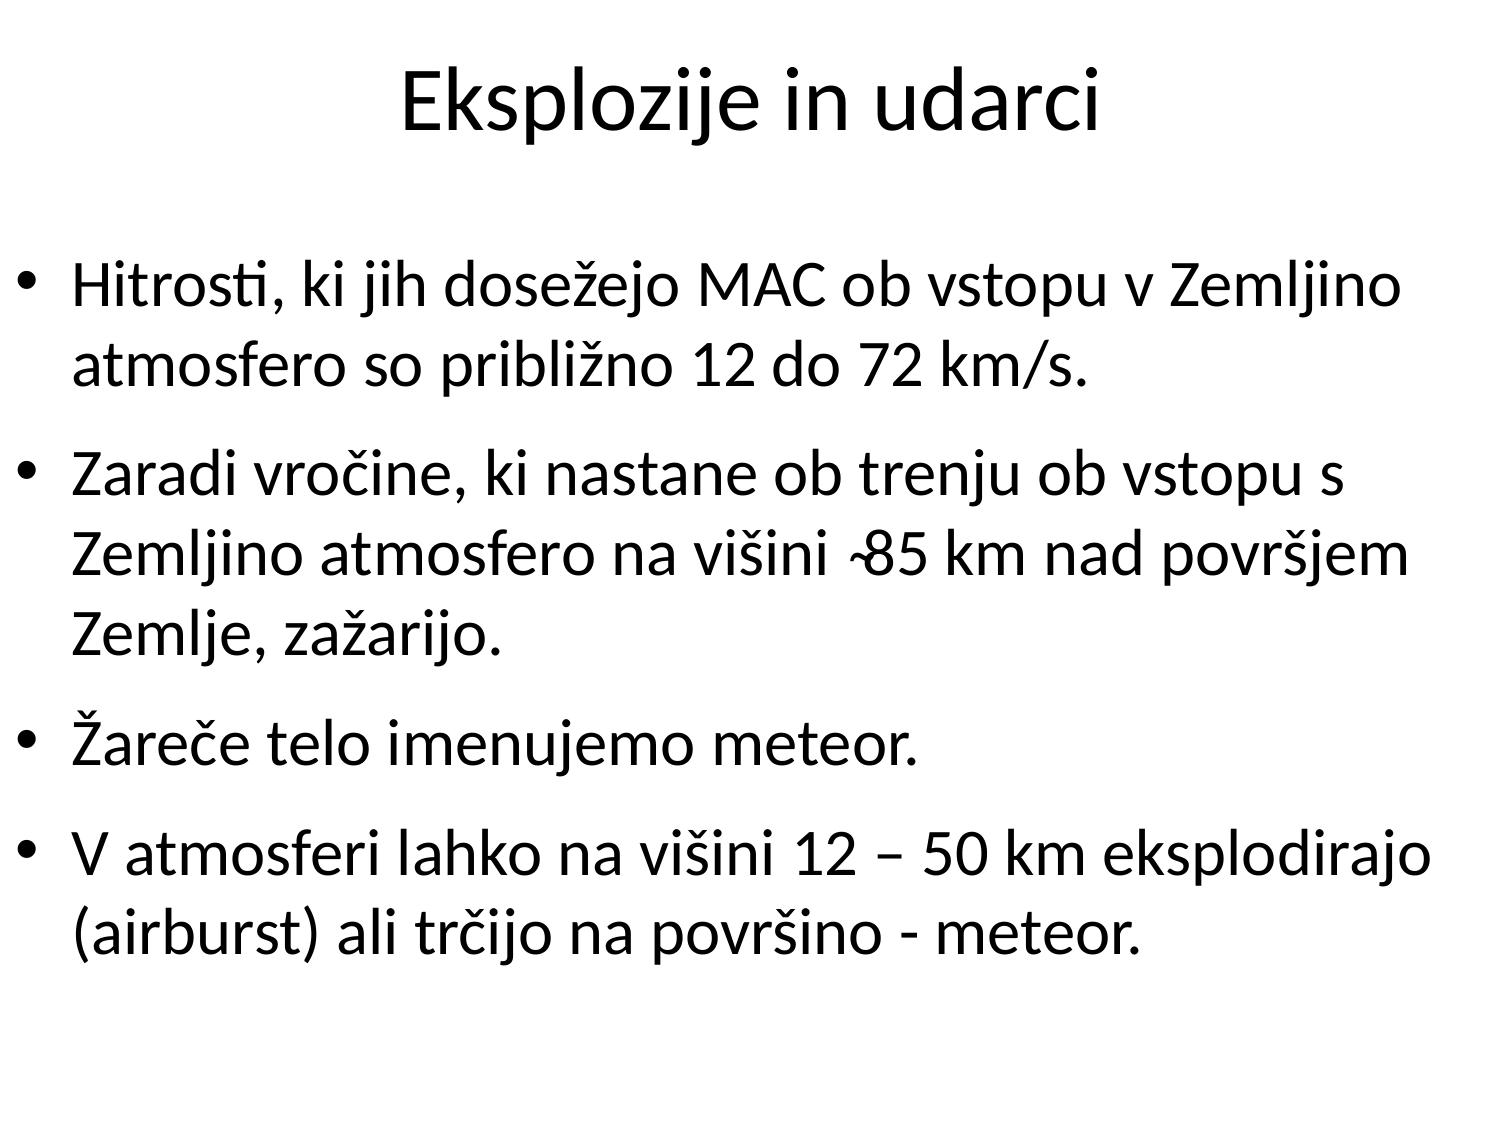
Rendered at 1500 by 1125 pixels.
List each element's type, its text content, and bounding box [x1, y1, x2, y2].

list Hitrosti, ki jih dosežejo MAC ob vstopu v Zemljino atmosfero so približno 12 do 72 km/s. Zaradi vročine, ki nastane ob trenju ob vstopu s Zemljino atmosfero na višini ̴85 km nad površjem Zemlje, zažarijo. Žareče telo imenujemo meteor. V atmosferi lahko na višini 12 – 50 km eksplodirajo (airburst) ali trčijo na površino - meteor. [0, 231, 1500, 1125]
title Eksplozije in udarci [76, 0, 1427, 188]
